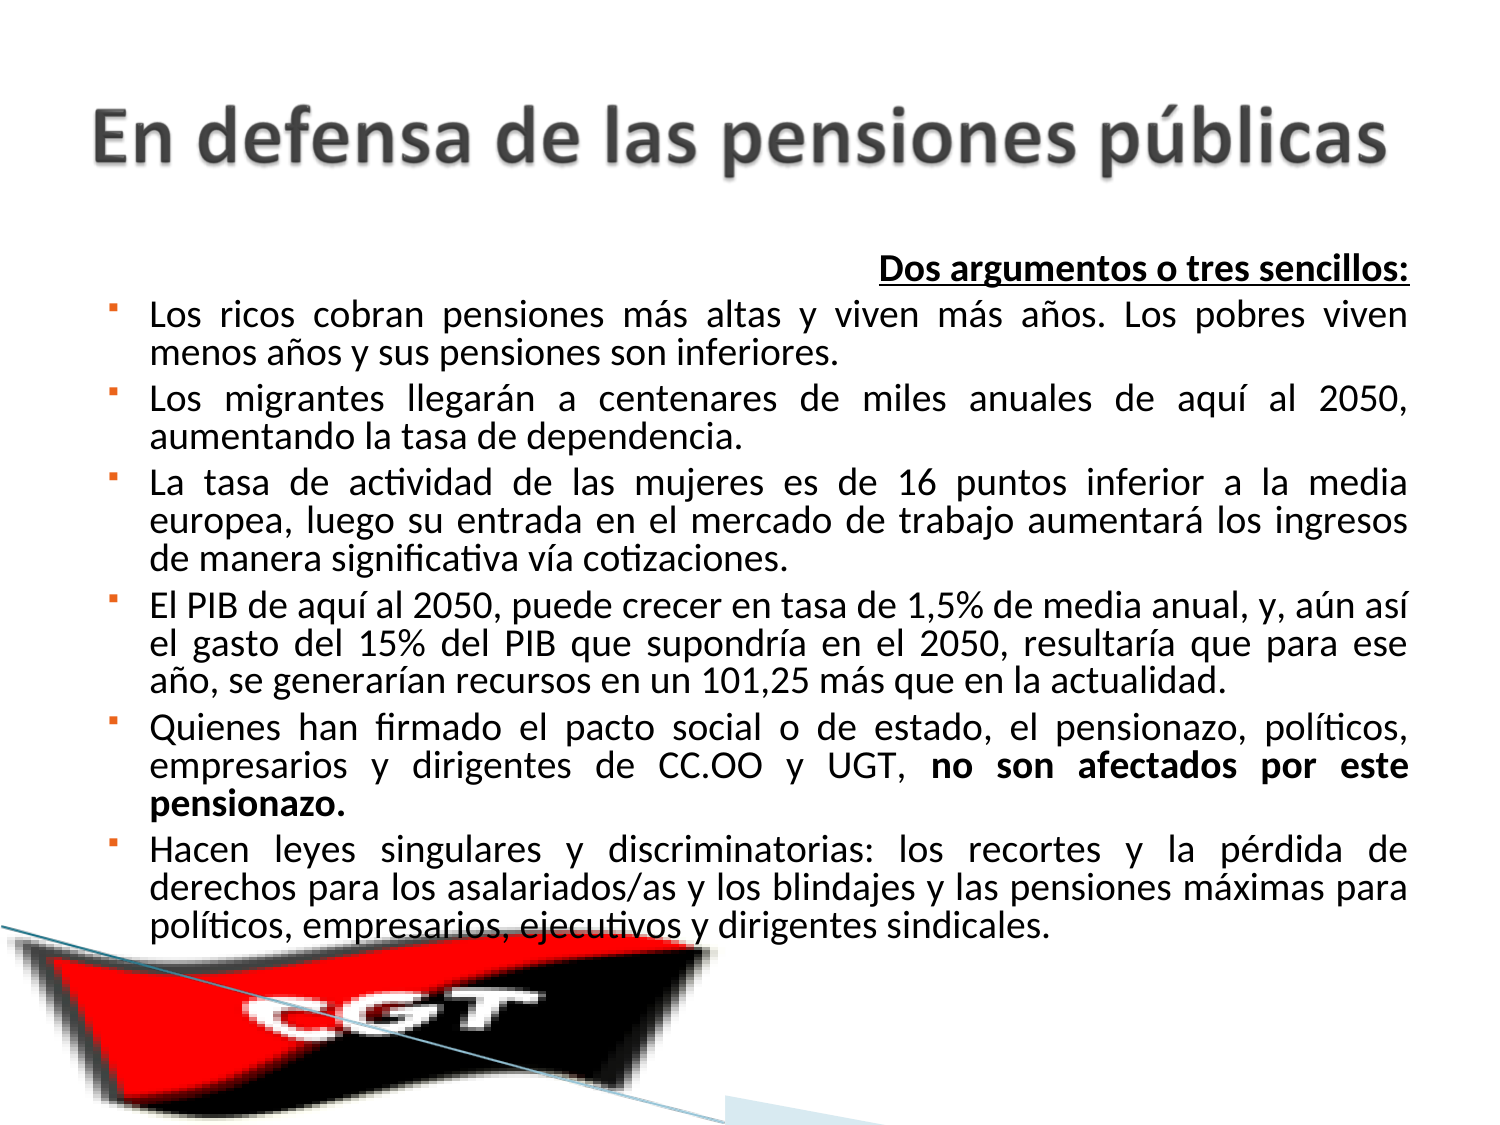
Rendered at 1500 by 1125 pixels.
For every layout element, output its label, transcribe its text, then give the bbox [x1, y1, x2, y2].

picture [0, 924, 726, 1125]
text_box Dos argumentos o tres sencillos: Los ricos cobran pensiones más altas y viven más años. Los pobres viven menos años y sus pensiones son inferiores. Los migrantes llegarán a centenares de miles anuales de aquí al 2050, aumentando la tasa de dependencia. La tasa de actividad de las mujeres es de 16 puntos inferior a la media europea, luego su entrada en el mercado de trabajo aumentará los ingresos de manera significativa vía cotizaciones. El PIB de aquí al 2050, puede crecer en tasa de 1,5% de media anual, y, aún así el gasto del 15% del PIB que supondría en el 2050, resultaría que para ese año, se generarían recursos en un 101,25 más que en la actualidad. Quienes han firmado el pacto social o de estado, el pensionazo, políticos, empresarios y dirigentes de CC.OO y UGT, no son afectados por este pensionazo. Hacen leyes singulares y discriminatorias: los recortes y la pérdida de derechos para los asalariados/as y los blindajes y las pensiones máximas para políticos, empresarios, ejecutivos y dirigentes sindicales. [75, 242, 1426, 954]
picture [32, 43, 1446, 235]
